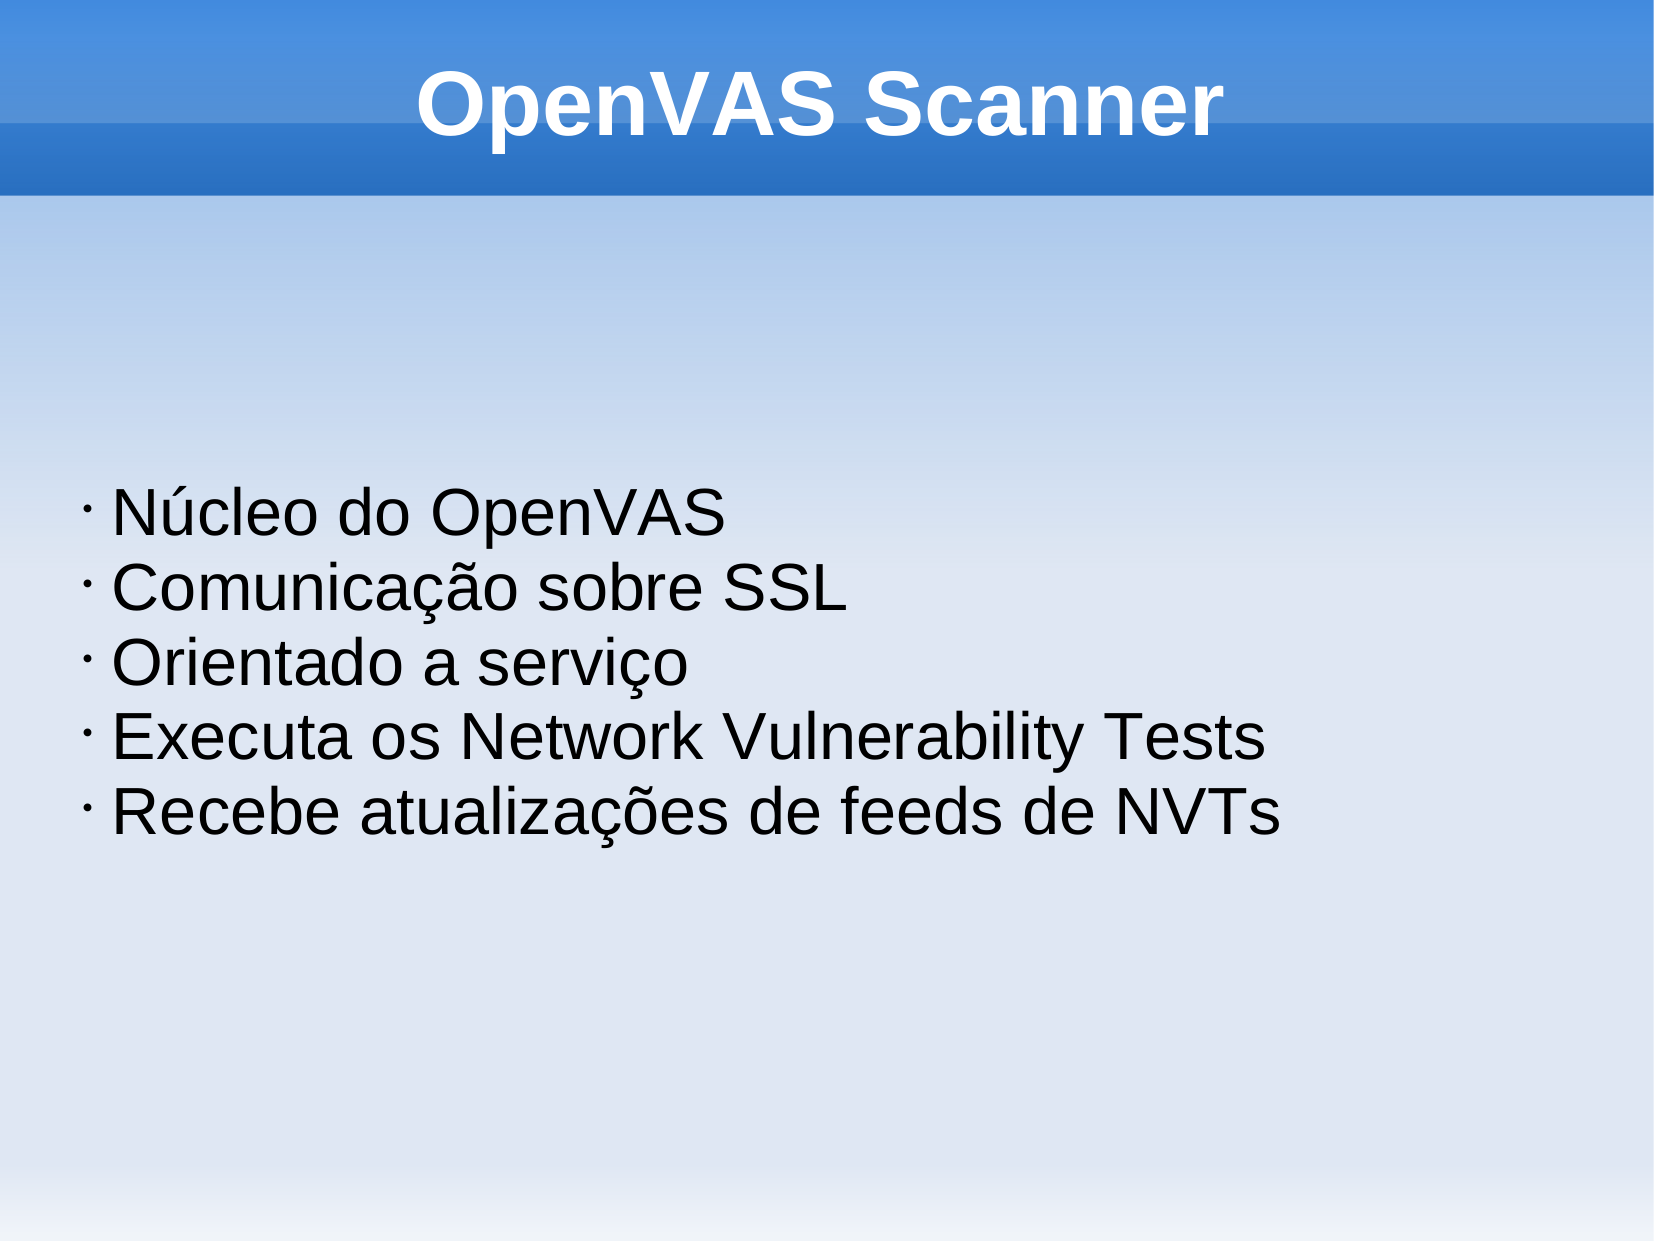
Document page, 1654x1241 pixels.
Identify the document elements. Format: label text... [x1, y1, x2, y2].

picture [0, 0, 1654, 1241]
subtitle Núcleo do OpenVAS Comunicação sobre SSL Orientado a serviço Executa os Network Vulnerability Tests Recebe atualizações de feeds de NVTs [82, 290, 1571, 1109]
title OpenVAS Scanner [76, 0, 1565, 208]
